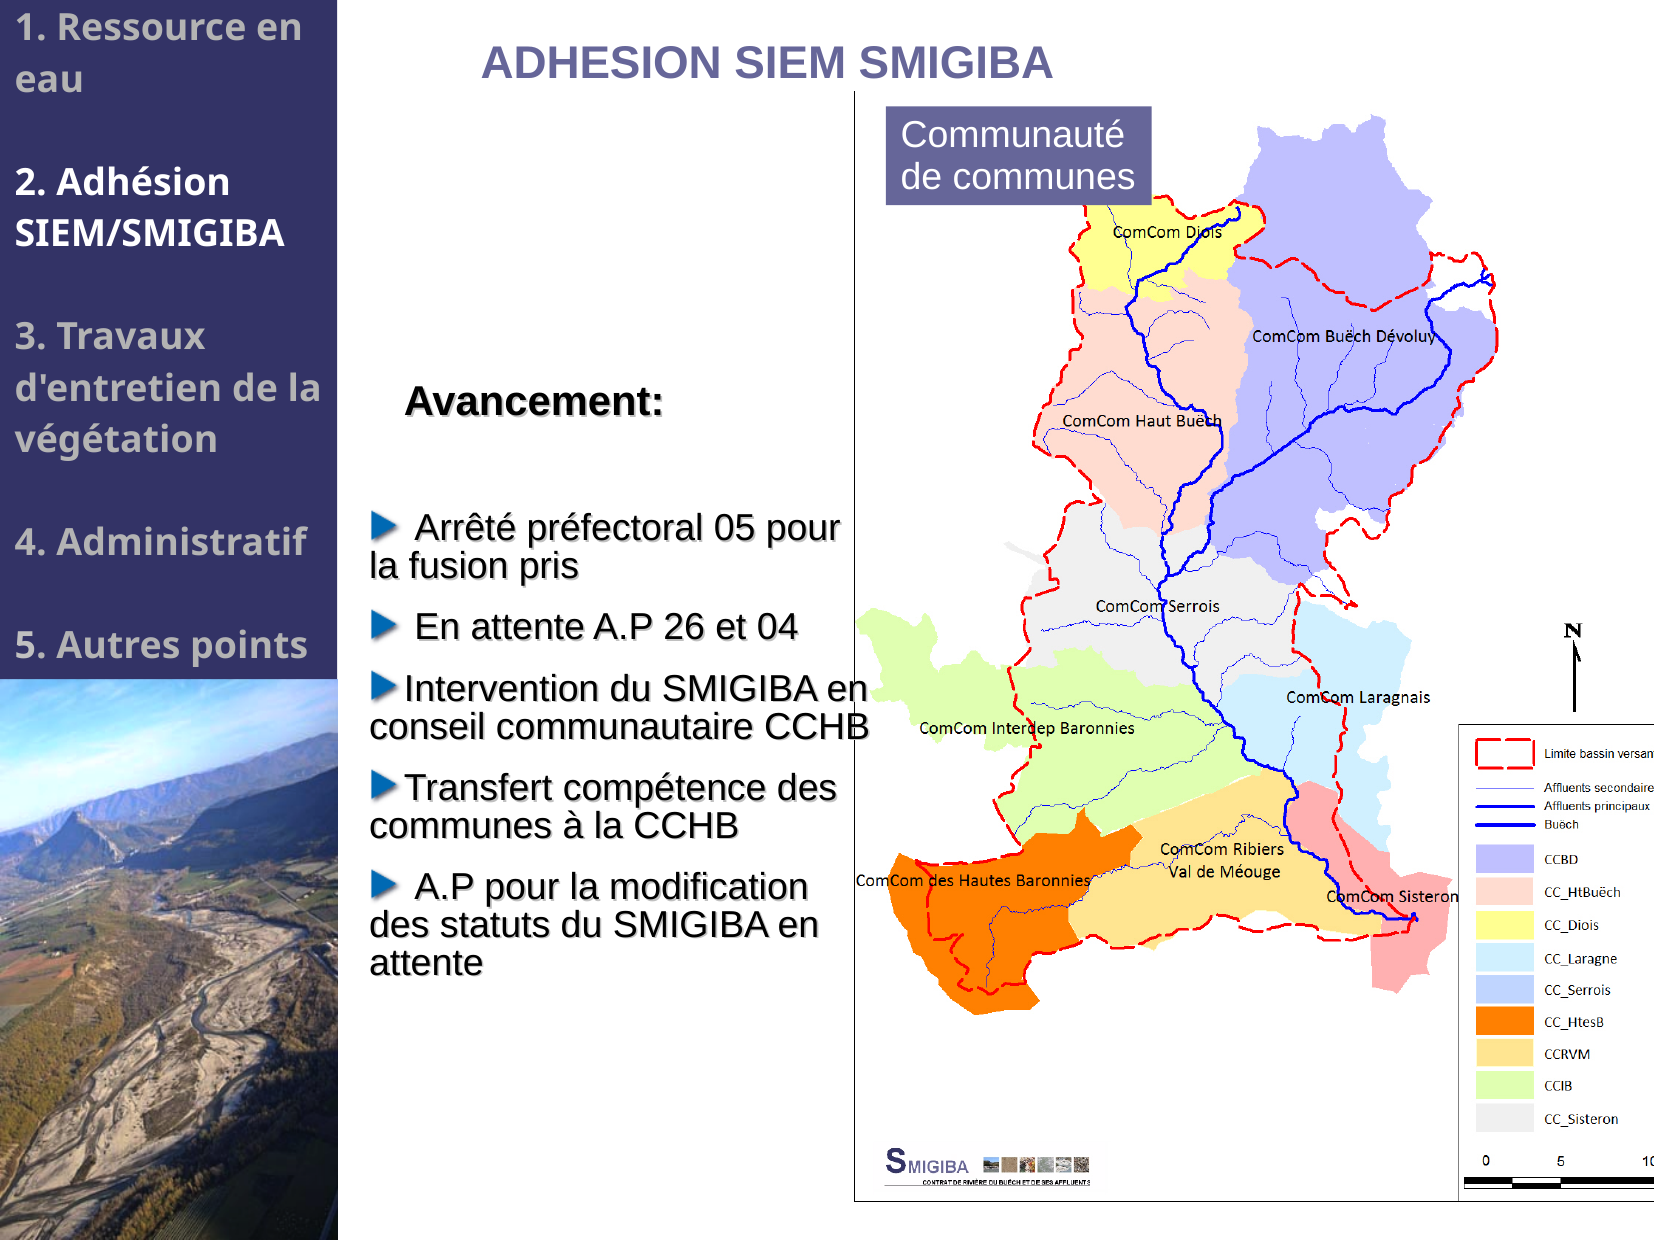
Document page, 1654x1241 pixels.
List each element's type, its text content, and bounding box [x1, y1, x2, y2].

picture [369, 866, 404, 906]
picture [0, 680, 338, 1241]
text_box Avancement: Arrêté préfectoral 05 pour la fusion pris En attente A.P 26 et 04 Intervention du SMIGIBA en conseil communautaire CCHB Transfert compétence des communes à la CCHB A.P pour la modification des statuts du SMIGIBA en attente [354, 177, 886, 1182]
text_box 1. Ressource en eau 2. Adhésion SIEM/SMIGIBA 3. Travaux d'entretien de la végétation 4. Administratif 5. Autres points [0, 0, 338, 680]
text_box Communauté de communes [885, 106, 1152, 206]
picture [369, 507, 404, 548]
text_box ADHESION SIEM SMIGIBA [383, 29, 1152, 97]
picture [369, 606, 404, 647]
picture [369, 766, 404, 807]
picture [797, 91, 1654, 1241]
picture [369, 667, 404, 708]
text_box [1005, 875, 1036, 947]
